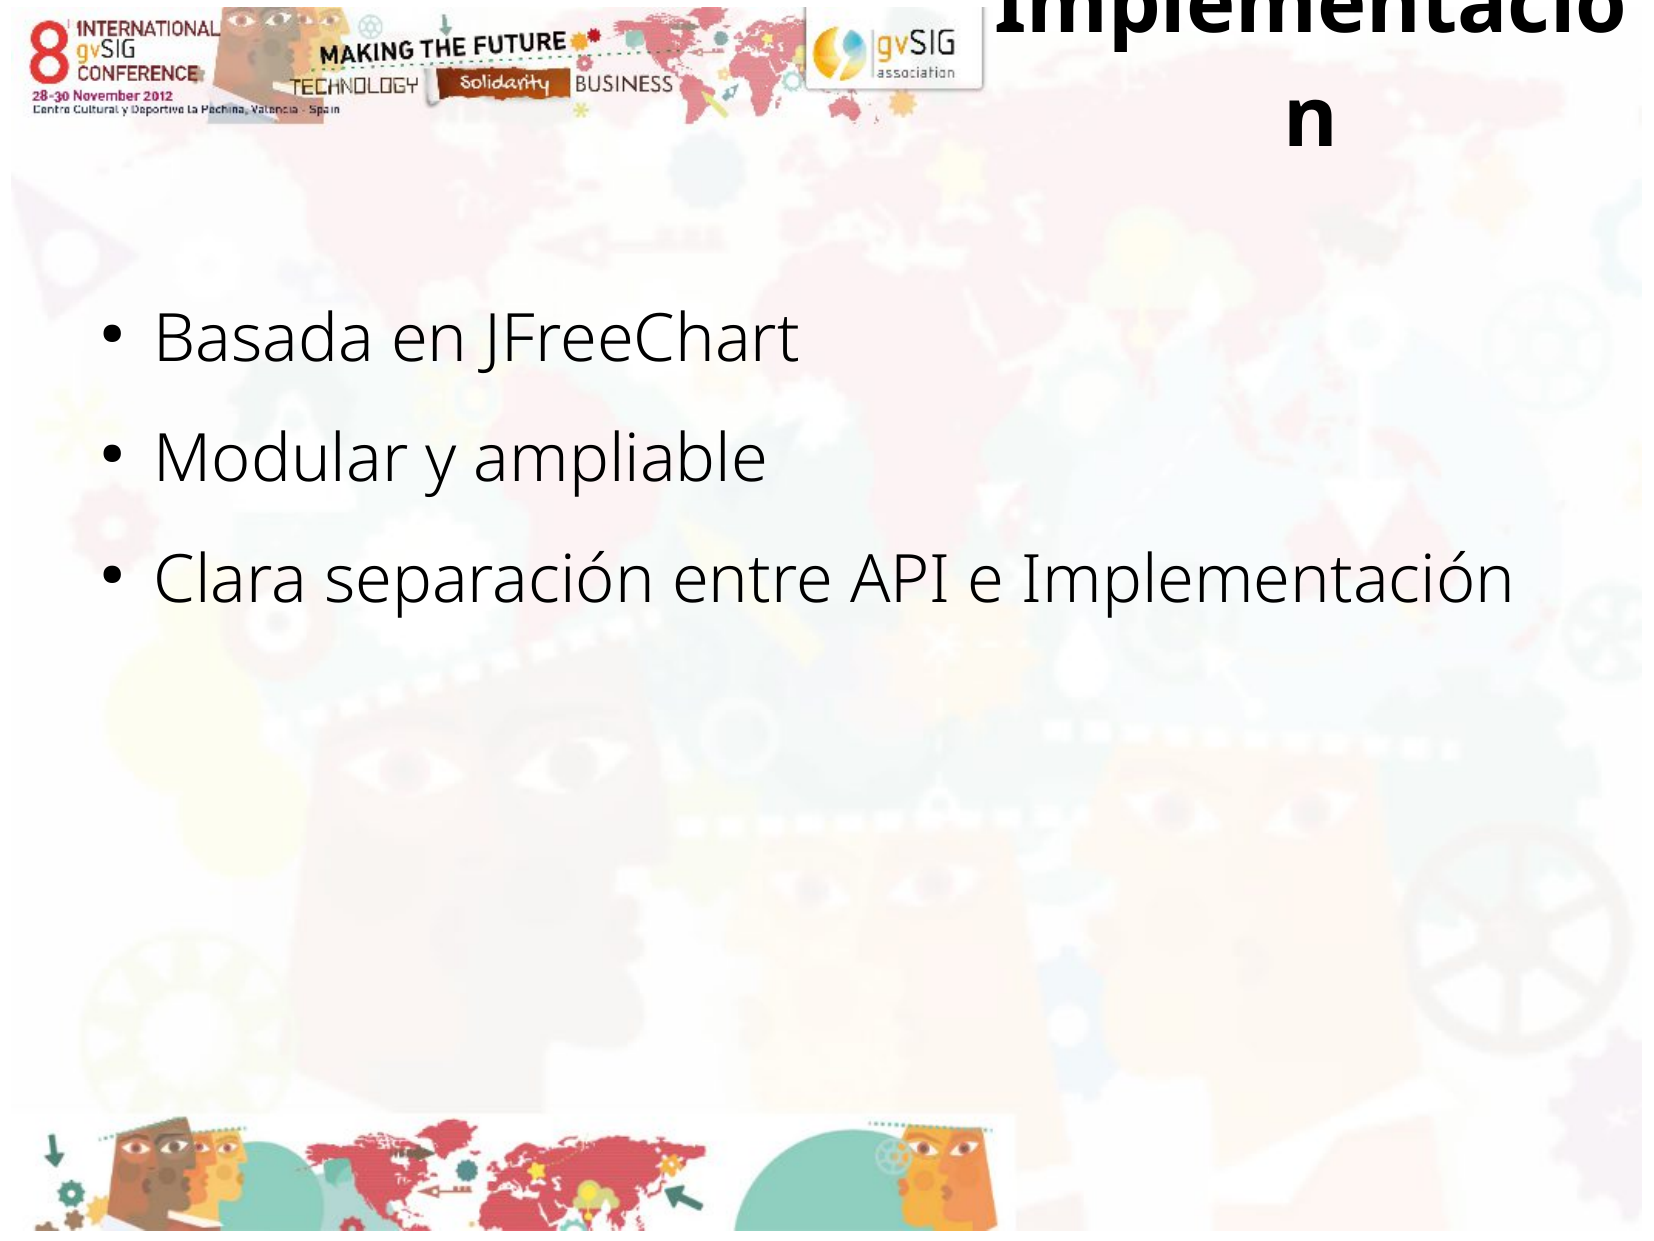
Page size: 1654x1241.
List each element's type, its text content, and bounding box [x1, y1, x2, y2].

list Basada en JFreeChart Modular y ampliable Clara separación entre API e Implementación [82, 290, 1538, 1010]
picture [11, 7, 1642, 1231]
title Implementación [992, 1, 1630, 113]
